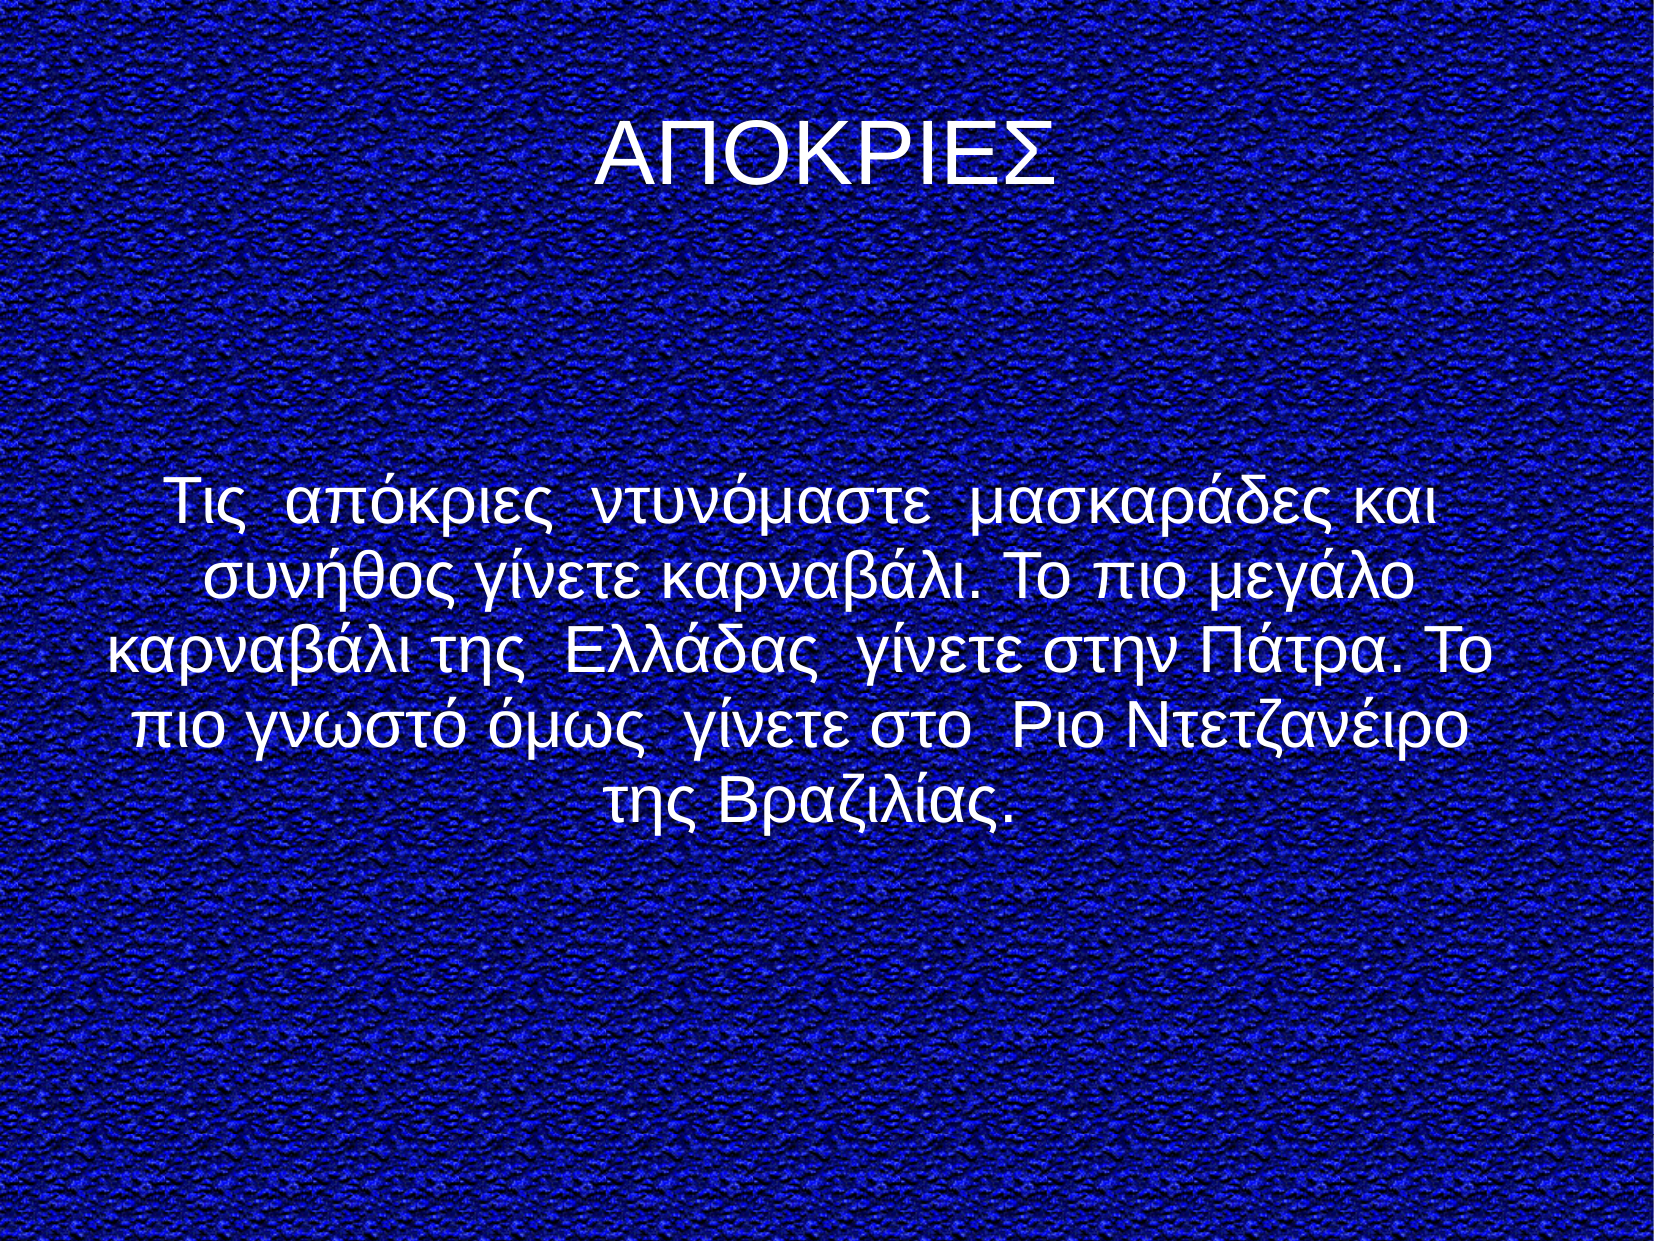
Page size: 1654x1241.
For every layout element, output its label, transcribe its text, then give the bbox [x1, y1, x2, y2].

subtitle Τις απόκριες ντυνόμαστε μασκαράδες και συνήθος γίνετε καρναβάλι. Το πιο μεγάλο καρναβάλι της Ελλάδας γίνετε στην Πάτρα. Το πιο γνωστό όμως γίνετε στο Ριο Ντετζανέιρο της Βραζιλίας. [82, 290, 1538, 1010]
title ΑΠΟΚΡΙΕΣ [82, 49, 1571, 257]
picture [0, 0, 1654, 1241]
